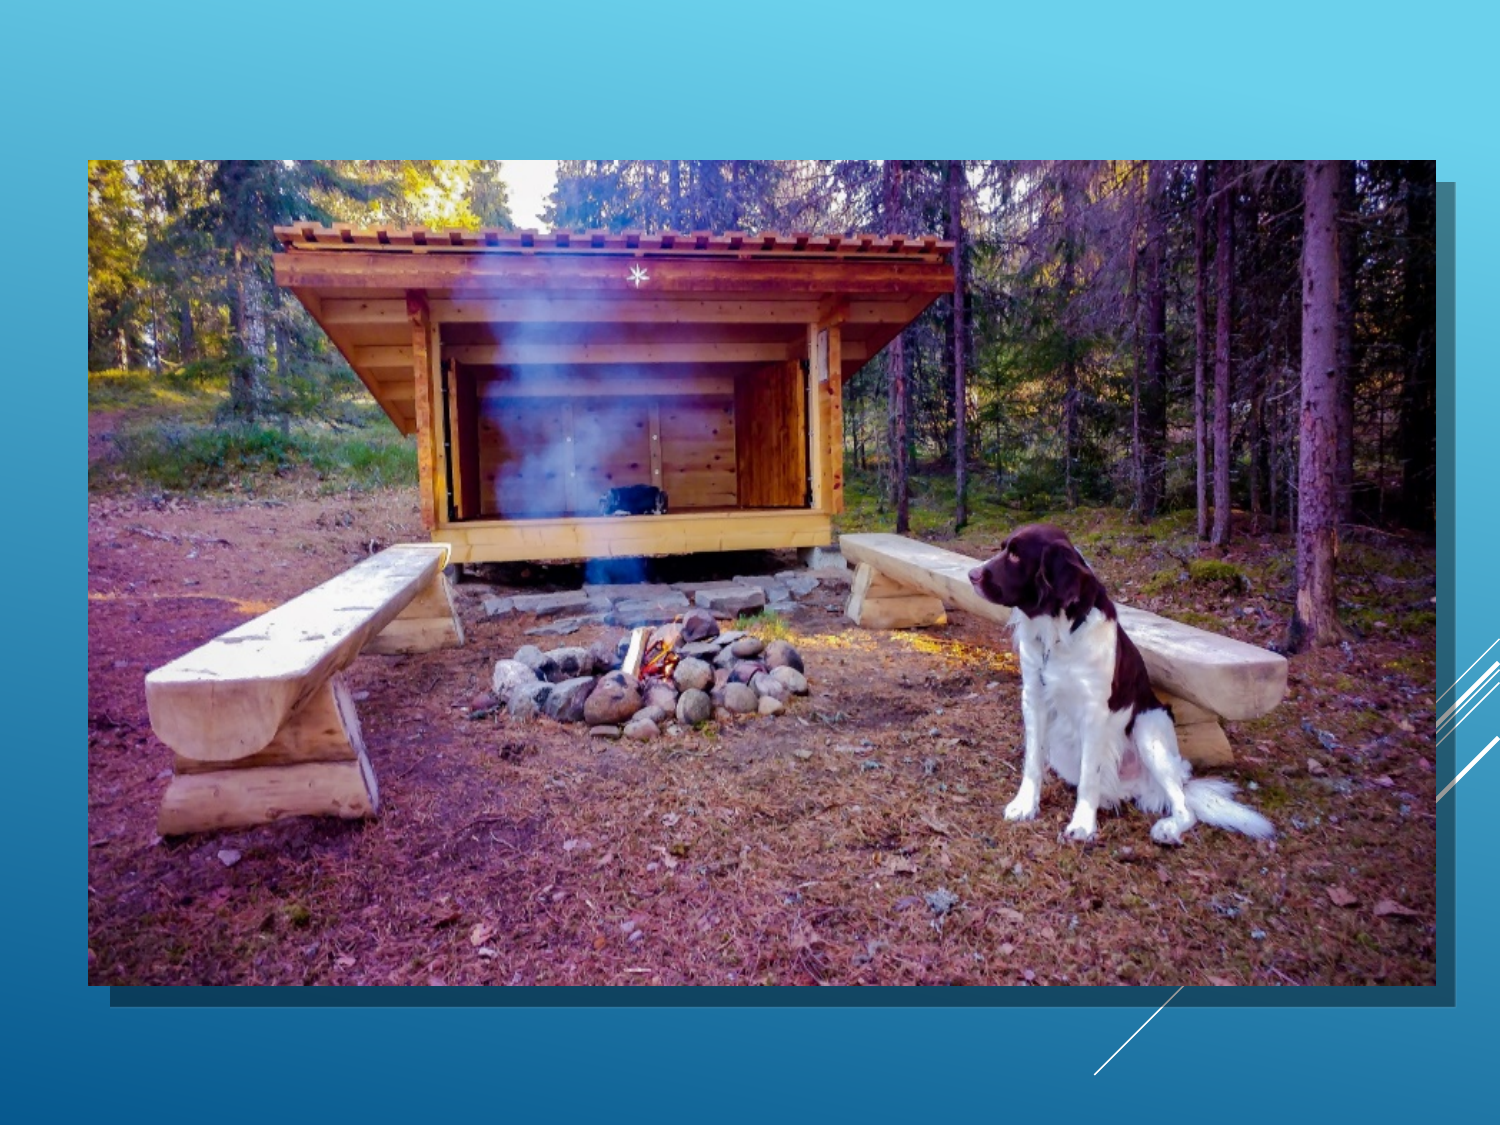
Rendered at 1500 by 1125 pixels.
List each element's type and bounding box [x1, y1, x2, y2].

picture [88, 160, 1436, 987]
